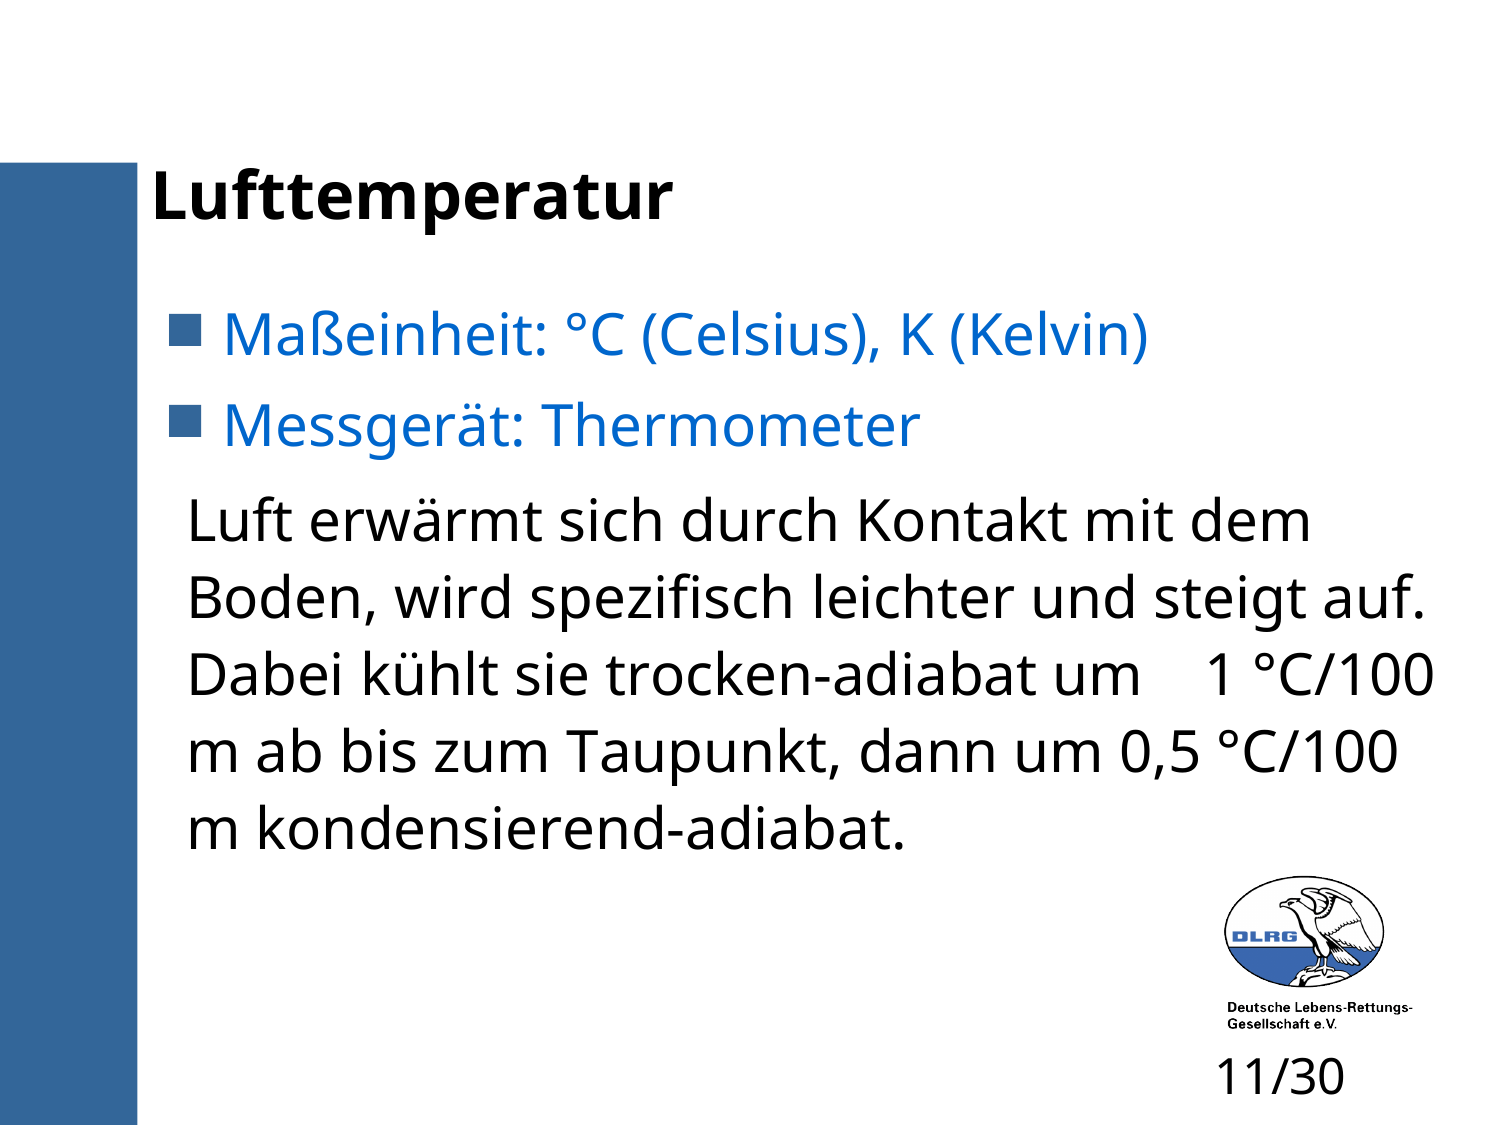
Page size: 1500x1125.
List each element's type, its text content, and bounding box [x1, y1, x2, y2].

list Maßeinheit: °C (Celsius), K (Kelvin) Messgerät: Thermometer [169, 291, 1408, 527]
text_box <Nummer>/30 [1199, 1048, 1500, 1119]
text_box Luft erwärmt sich durch Kontakt mit dem Boden, wird spezifisch leichter und steigt auf. Dabei kühlt sie trocken-adiabat um 1 °C/100 m ab bis zum Taupunkt, dann um 0,5 °C/100 m kondensierend-adiabat. [171, 468, 1458, 902]
title Lufttemperatur [150, 101, 1423, 286]
picture [1224, 902, 1413, 1030]
